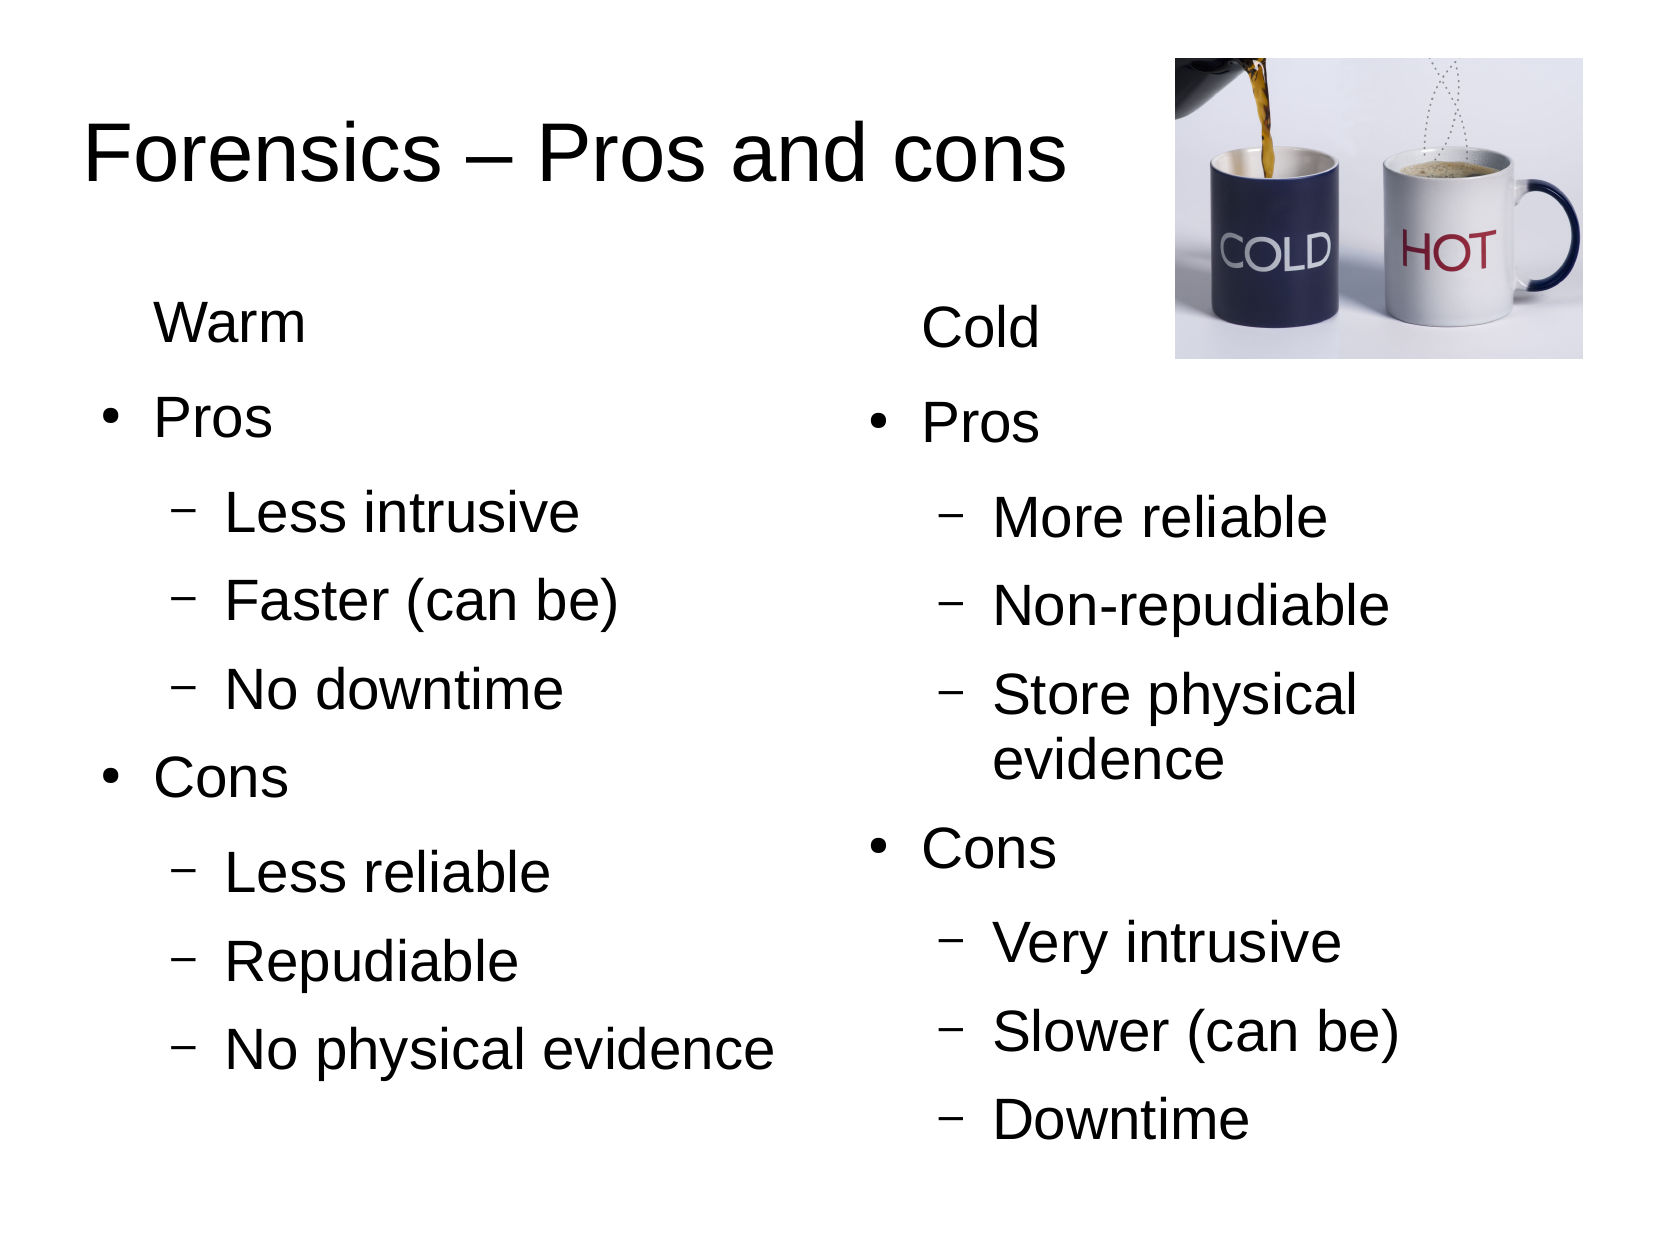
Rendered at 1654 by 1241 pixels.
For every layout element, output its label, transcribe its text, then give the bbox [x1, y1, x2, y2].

picture [1175, 58, 1583, 359]
list Warm Pros Less intrusive Faster (can be) No downtime Cons Less reliable Repudiable No physical evidence [82, 290, 780, 1182]
title Forensics – Pros and cons [82, 49, 1571, 257]
list Cold Pros More reliable Non-repudiable Store physical evidence Cons Very intrusive Slower (can be) Downtime [850, 295, 1548, 1182]
